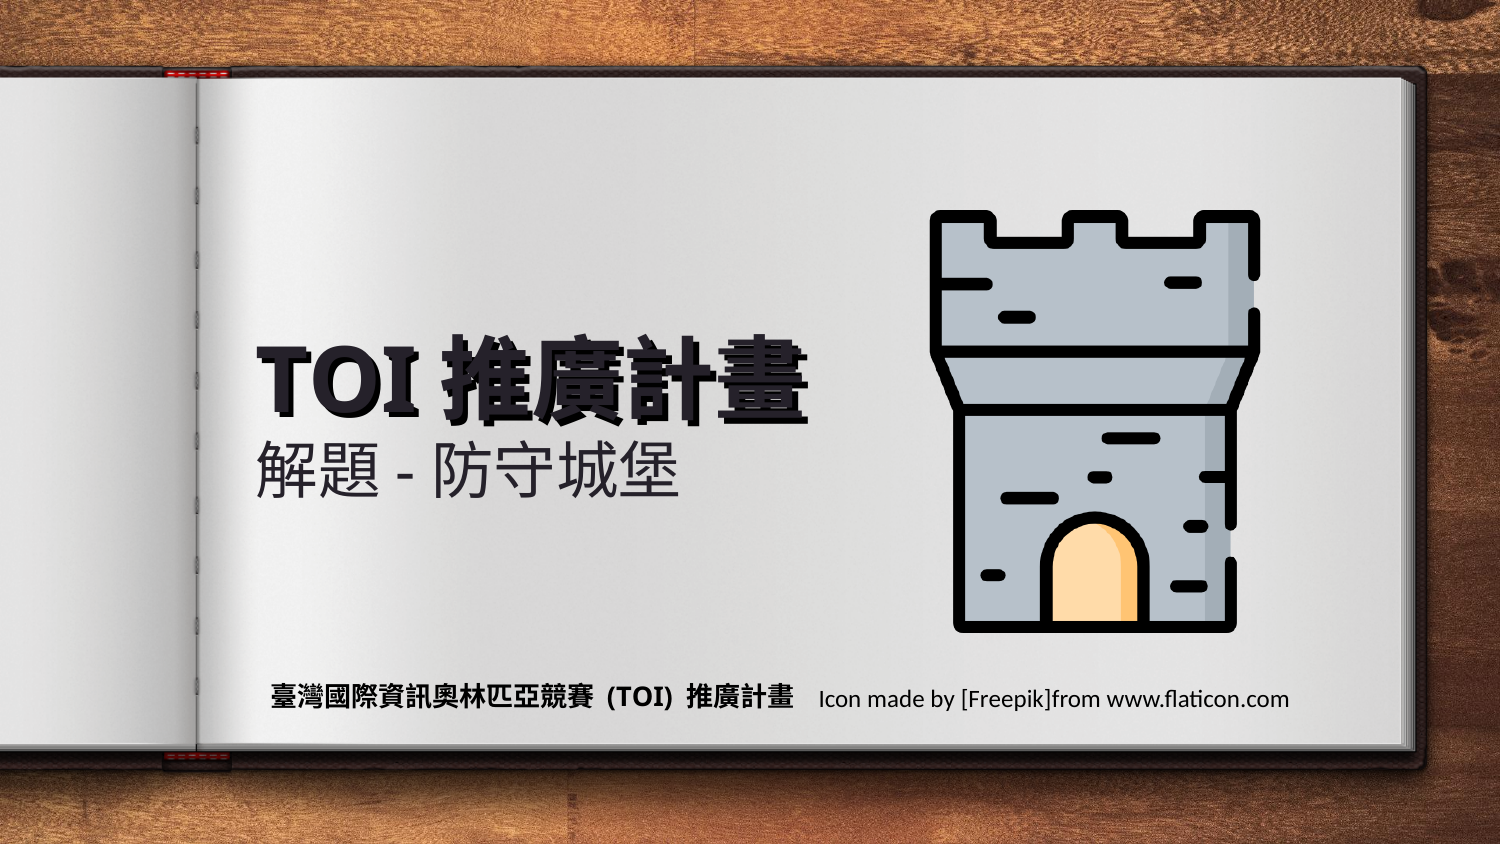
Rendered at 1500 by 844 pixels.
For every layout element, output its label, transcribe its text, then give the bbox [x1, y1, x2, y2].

text_box Icon made by [Freepik]from www.flaticon.com [804, 675, 1385, 720]
title TOI推廣計畫 解題-防守城堡 [240, 262, 883, 565]
picture [883, 210, 1306, 633]
